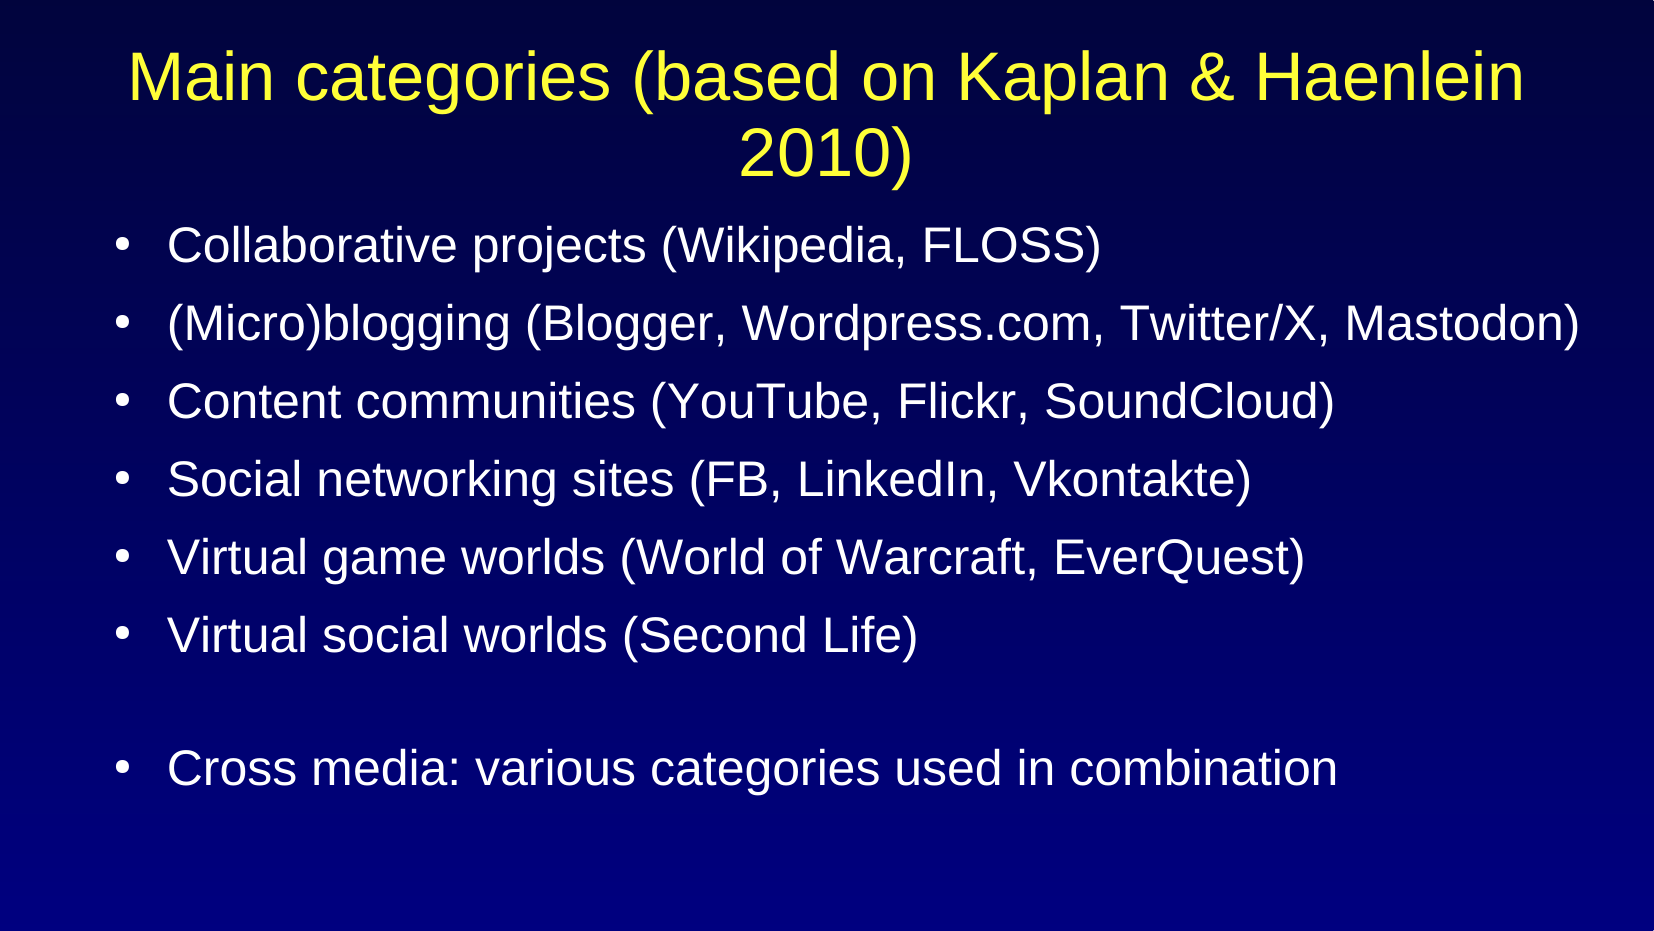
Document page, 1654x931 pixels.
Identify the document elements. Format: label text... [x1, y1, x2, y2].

title Main categories (based on Kaplan & Haenlein 2010) [82, 37, 1571, 193]
list Collaborative projects (Wikipedia, FLOSS) (Micro)blogging (Blogger, Wordpress.com, Twitter/X, Mastodon) Content communities (YouTube, Flickr, SoundCloud) Social networking sites (FB, LinkedIn, Vkontakte) Virtual game worlds (World of Warcraft, EverQuest) Virtual social worlds (Second Life) Cross media: various categories used in combination [82, 217, 1589, 797]
